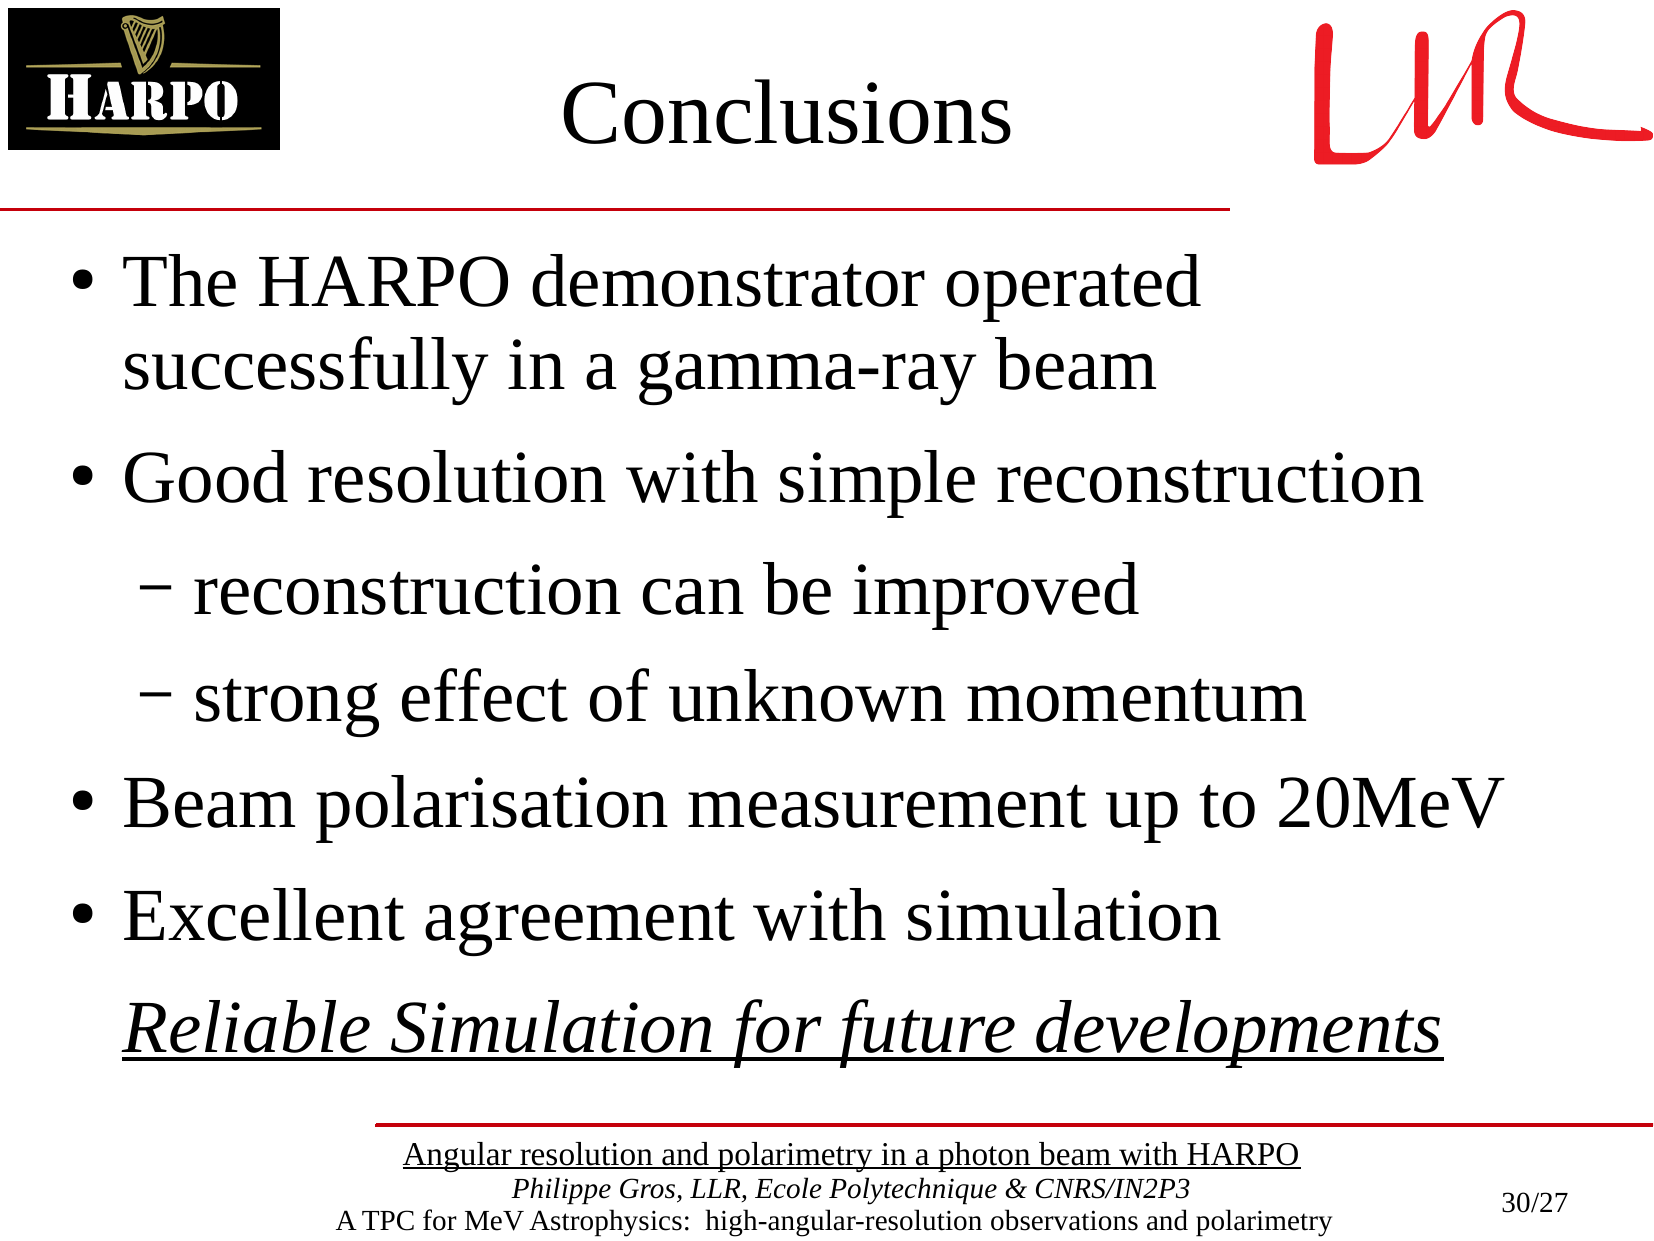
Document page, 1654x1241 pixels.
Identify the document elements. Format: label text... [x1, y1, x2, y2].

title Conclusions [284, 14, 1290, 210]
list The HARPO demonstrator operated successfully in a gamma-ray beam Good resolution with simple reconstruction reconstruction can be improved strong effect of unknown momentum Beam polarisation measurement up to 20MeV Excellent agreement with simulation Reliable Simulation for future developments [51, 240, 1588, 1102]
picture [8, 8, 280, 150]
picture [1314, 10, 1653, 165]
